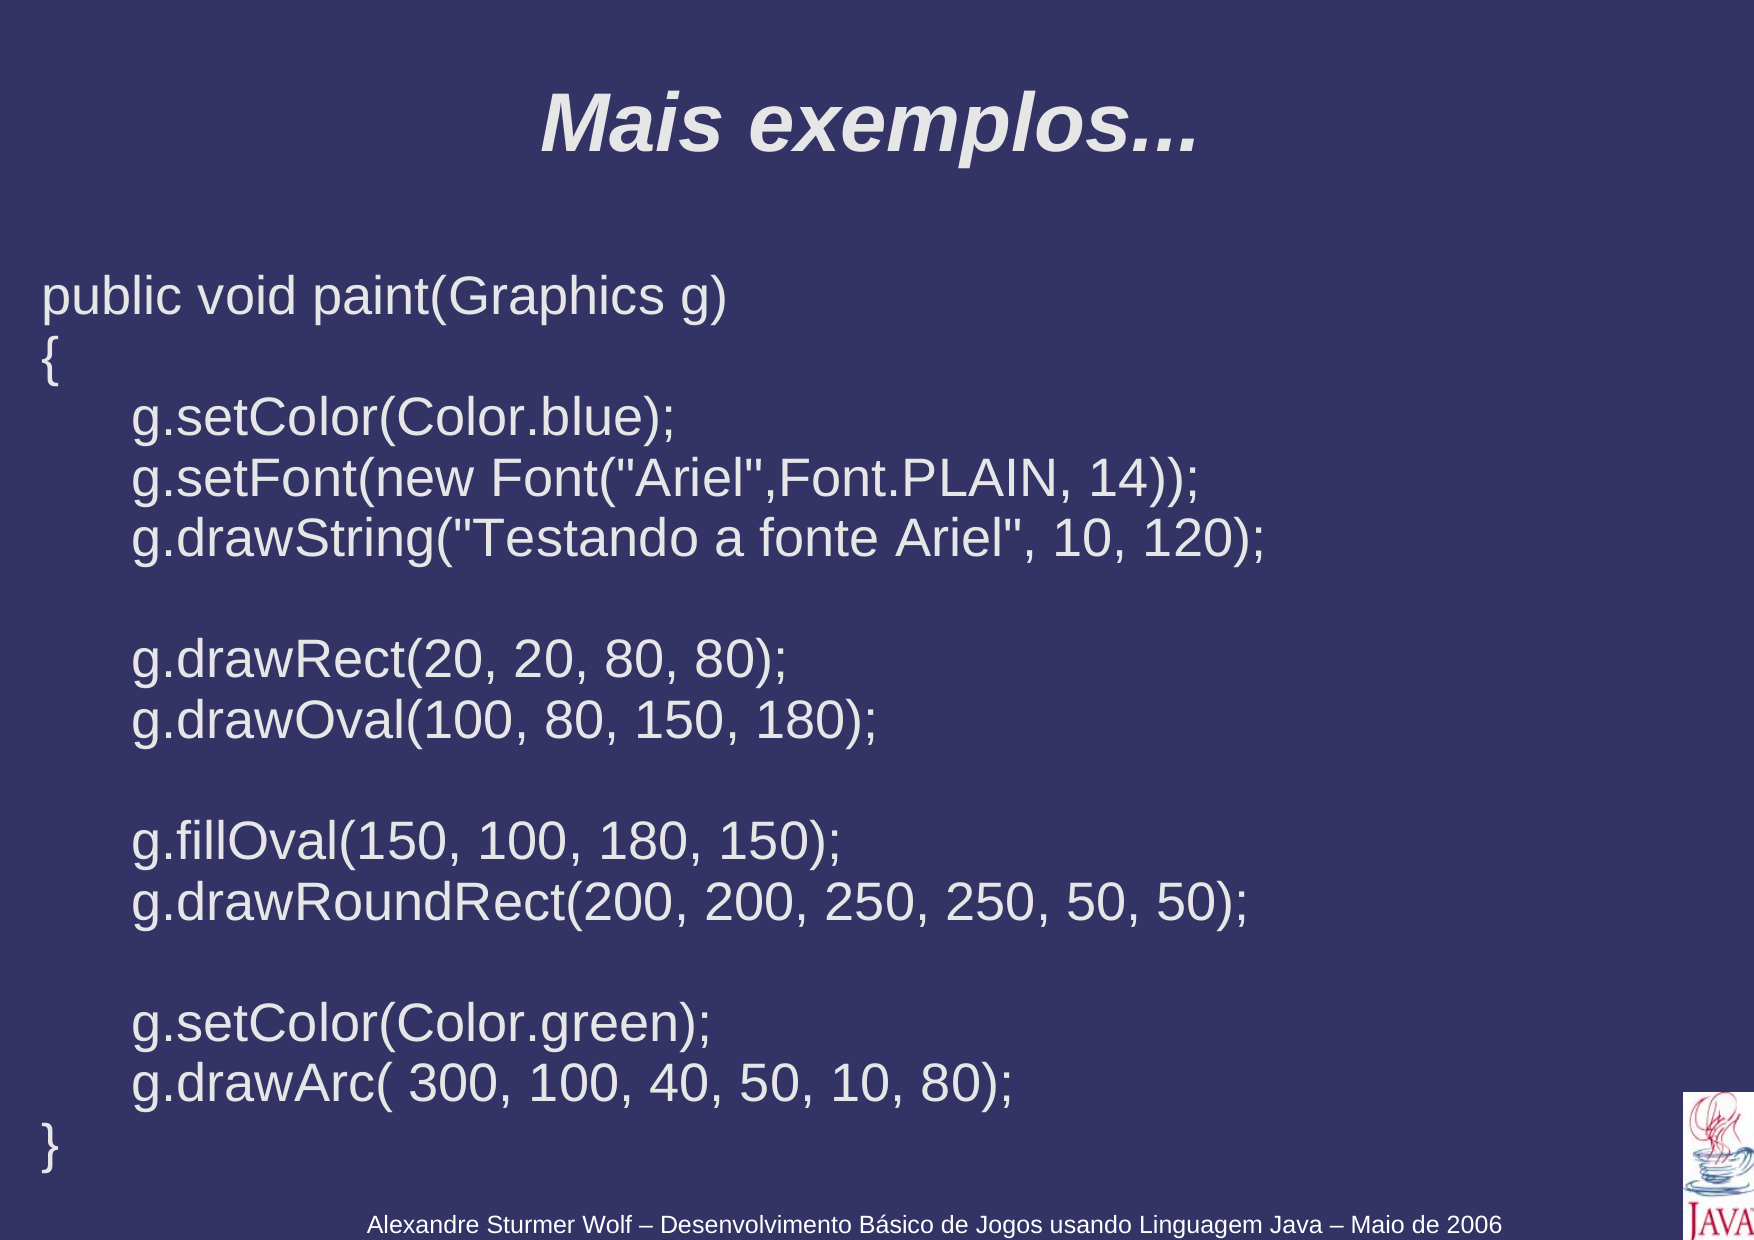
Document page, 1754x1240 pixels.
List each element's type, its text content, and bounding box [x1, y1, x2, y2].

picture [1683, 1092, 1754, 1240]
title Mais exemplos... [29, 19, 1713, 227]
list public void paint(Graphics g) { g.setColor(Color.blue); g.setFont(new Font("Ariel",Font.PLAIN, 14)); g.drawString("Testando a fonte Ariel", 10, 120); g.drawRect(20, 20, 80, 80); g.drawOval(100, 80, 150, 180); g.fillOval(150, 100, 180, 150); g.drawRoundRect(200, 200, 250, 250, 50, 50); g.setColor(Color.green); g.drawArc( 300, 100, 40, 50, 10, 80); } [29, 265, 1713, 1182]
